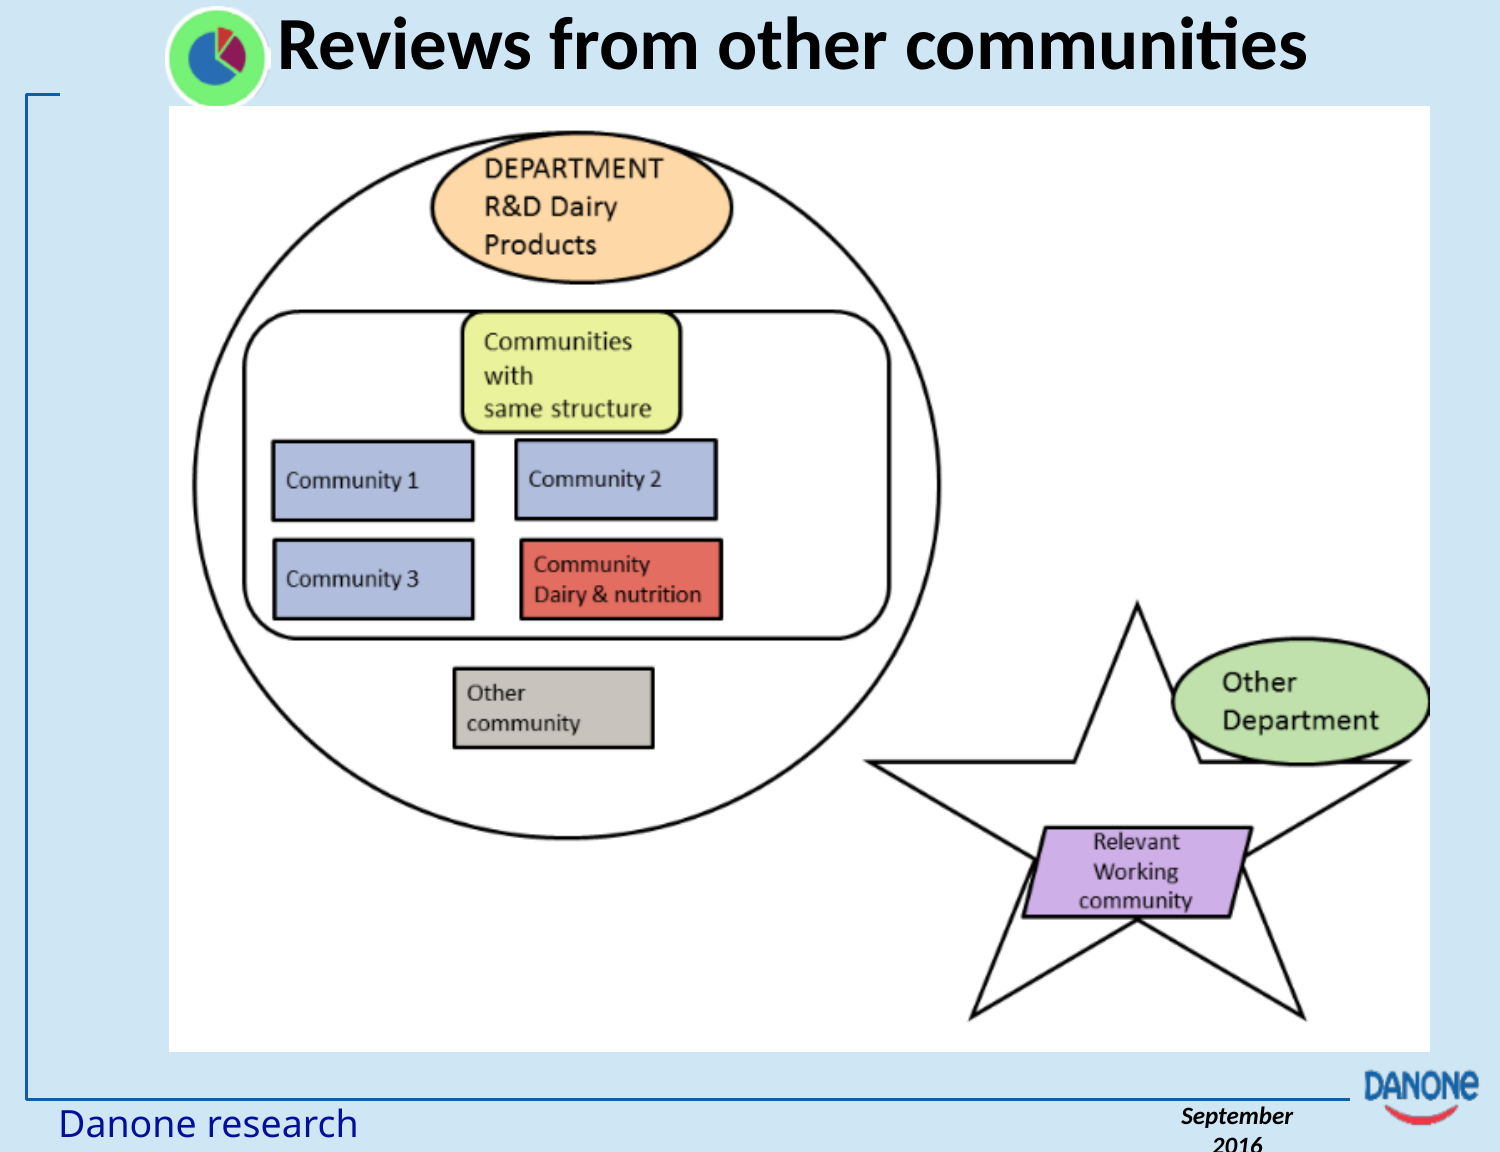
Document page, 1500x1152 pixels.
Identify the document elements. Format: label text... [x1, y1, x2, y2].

picture [1362, 1067, 1482, 1130]
picture [165, 6, 1430, 1052]
text_box Danone research [43, 1092, 392, 1152]
text_box Reviews from other communities [138, 0, 1415, 152]
text_box September 2016 [1147, 1092, 1327, 1152]
